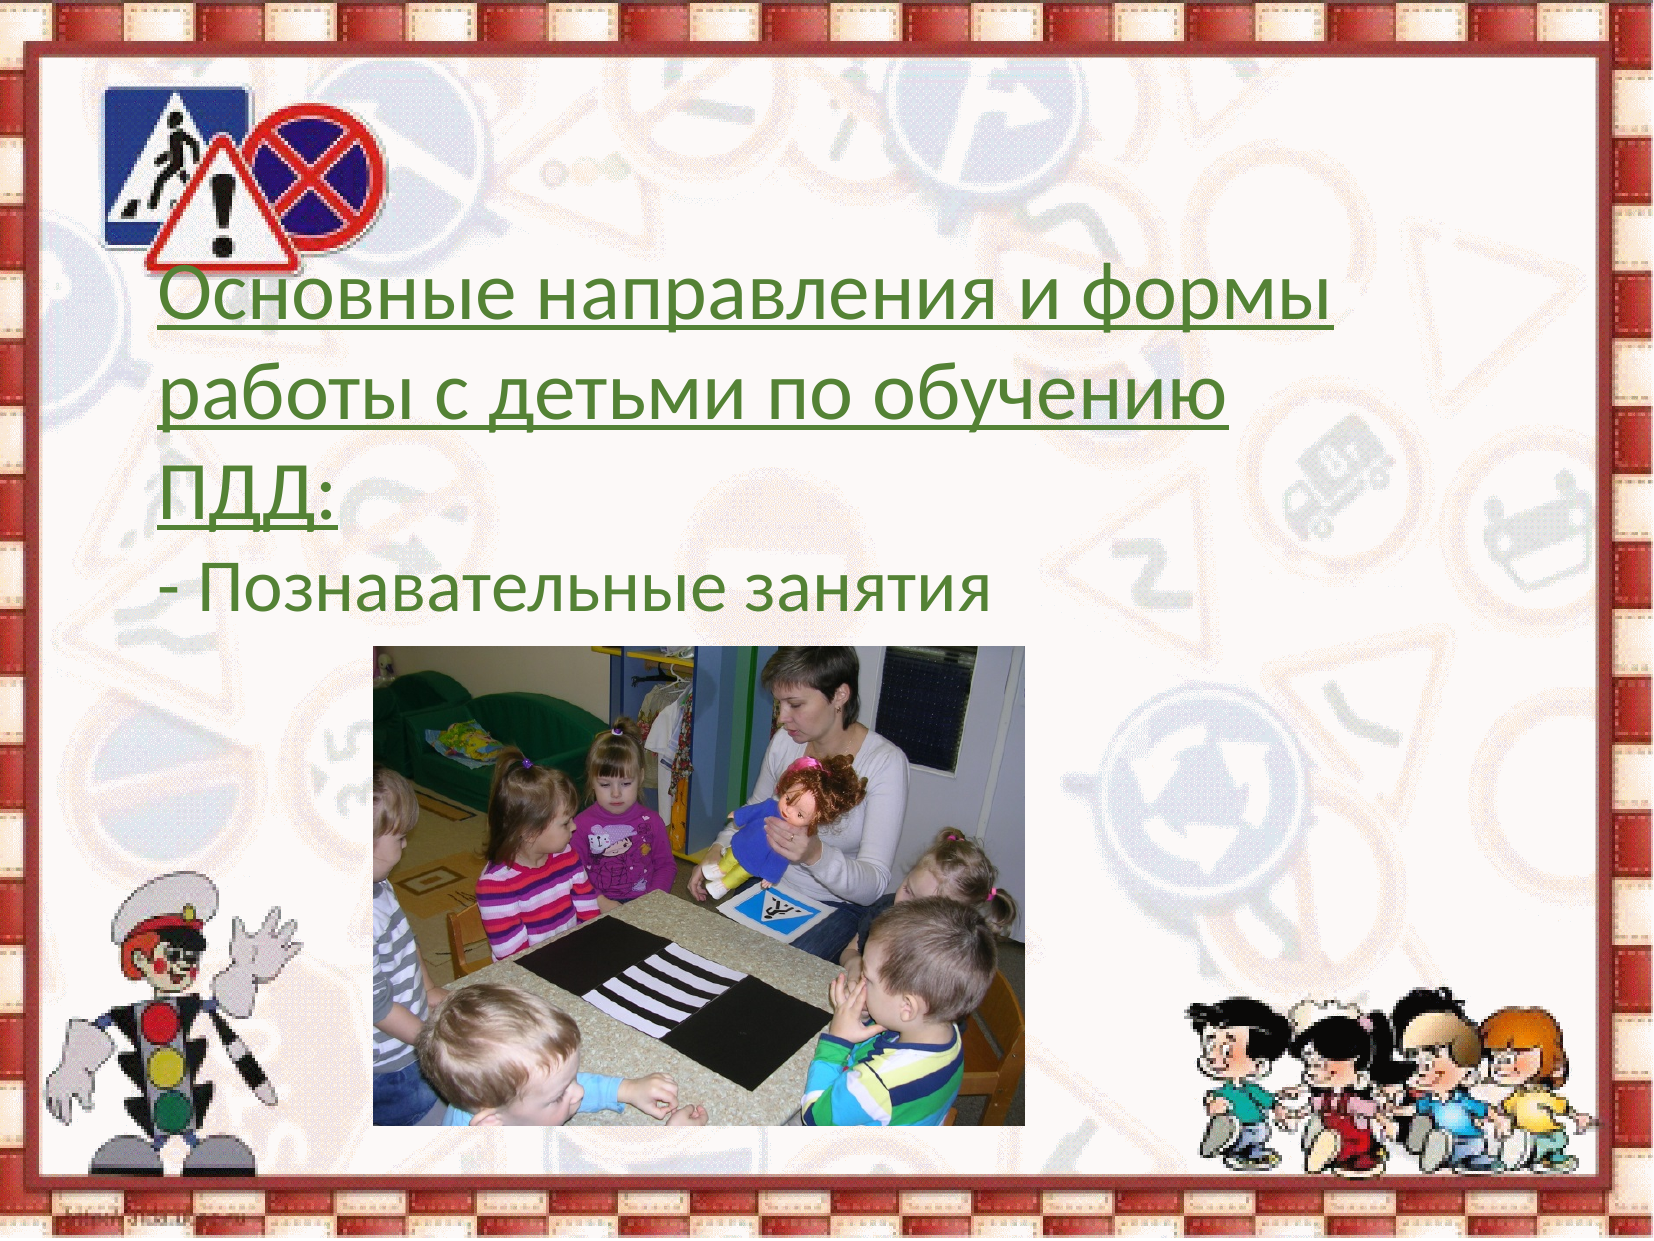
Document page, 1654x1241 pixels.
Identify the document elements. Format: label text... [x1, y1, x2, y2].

picture [0, 0, 1654, 1239]
text_box Основные направления и формы работы с детьми по обучению ПДД: - Познавательные занятия [142, 229, 1411, 814]
